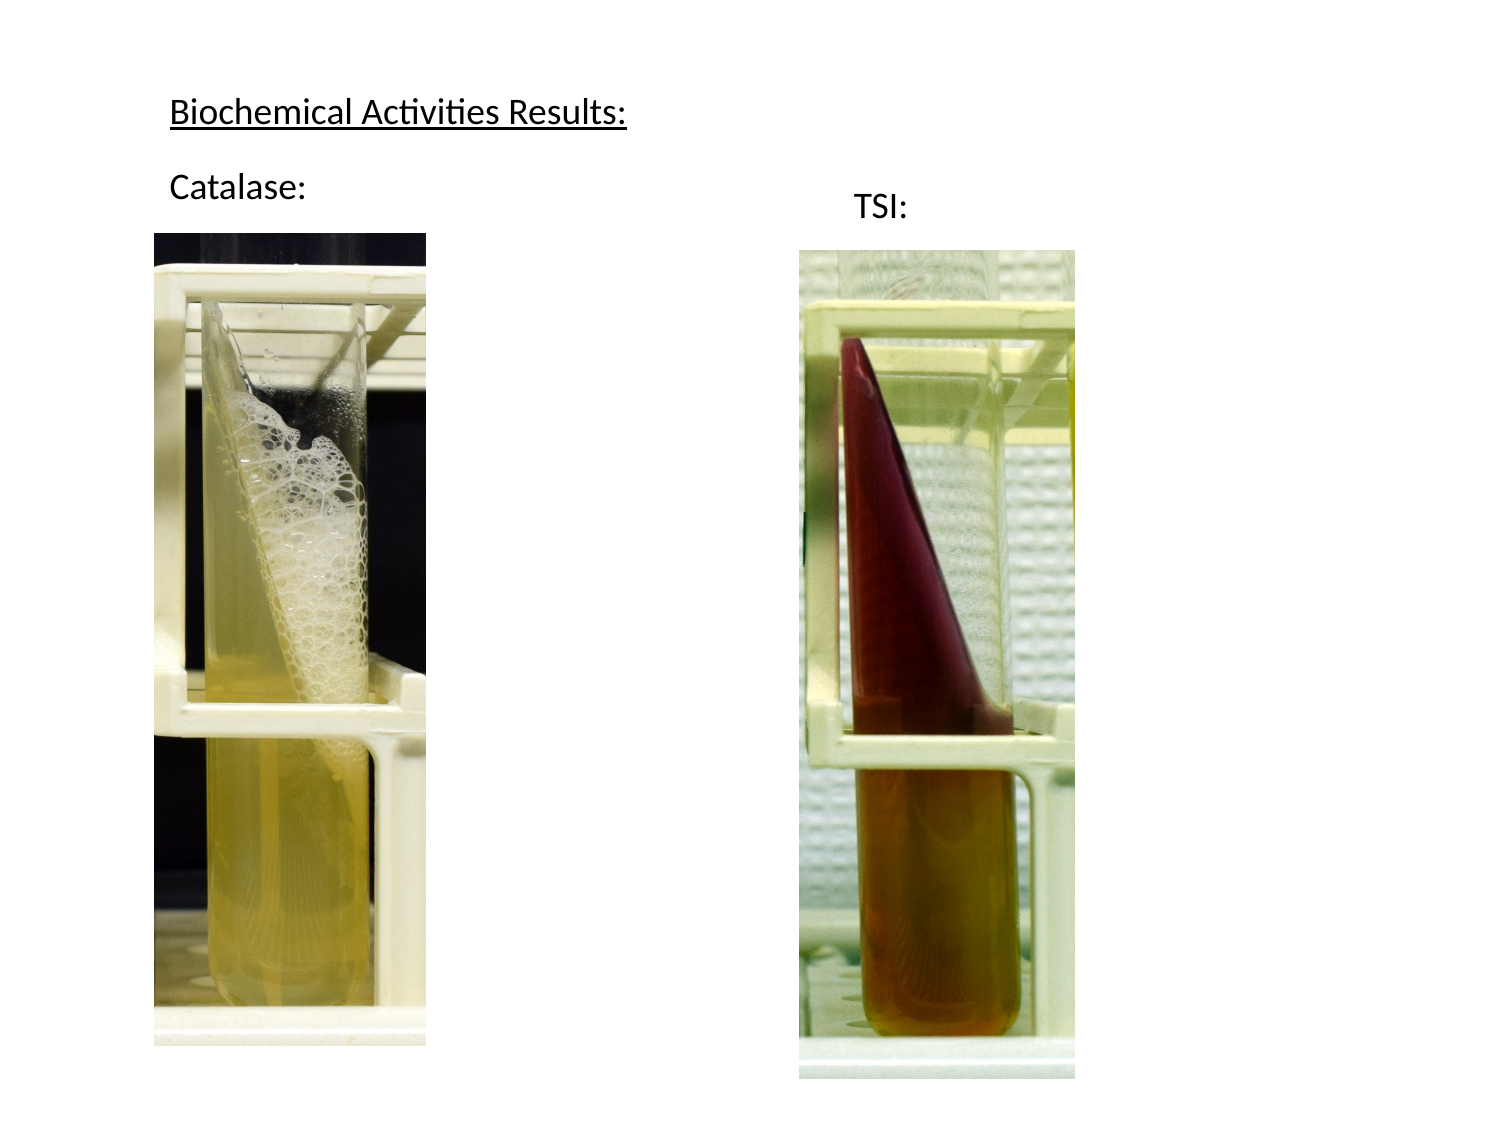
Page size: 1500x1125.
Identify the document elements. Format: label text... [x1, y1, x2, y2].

text_box Biochemical Activities Results: [154, 79, 648, 141]
text_box Catalase: [154, 154, 324, 215]
picture [799, 250, 1075, 1079]
text_box TSI: [838, 173, 925, 234]
picture [154, 233, 426, 1046]
